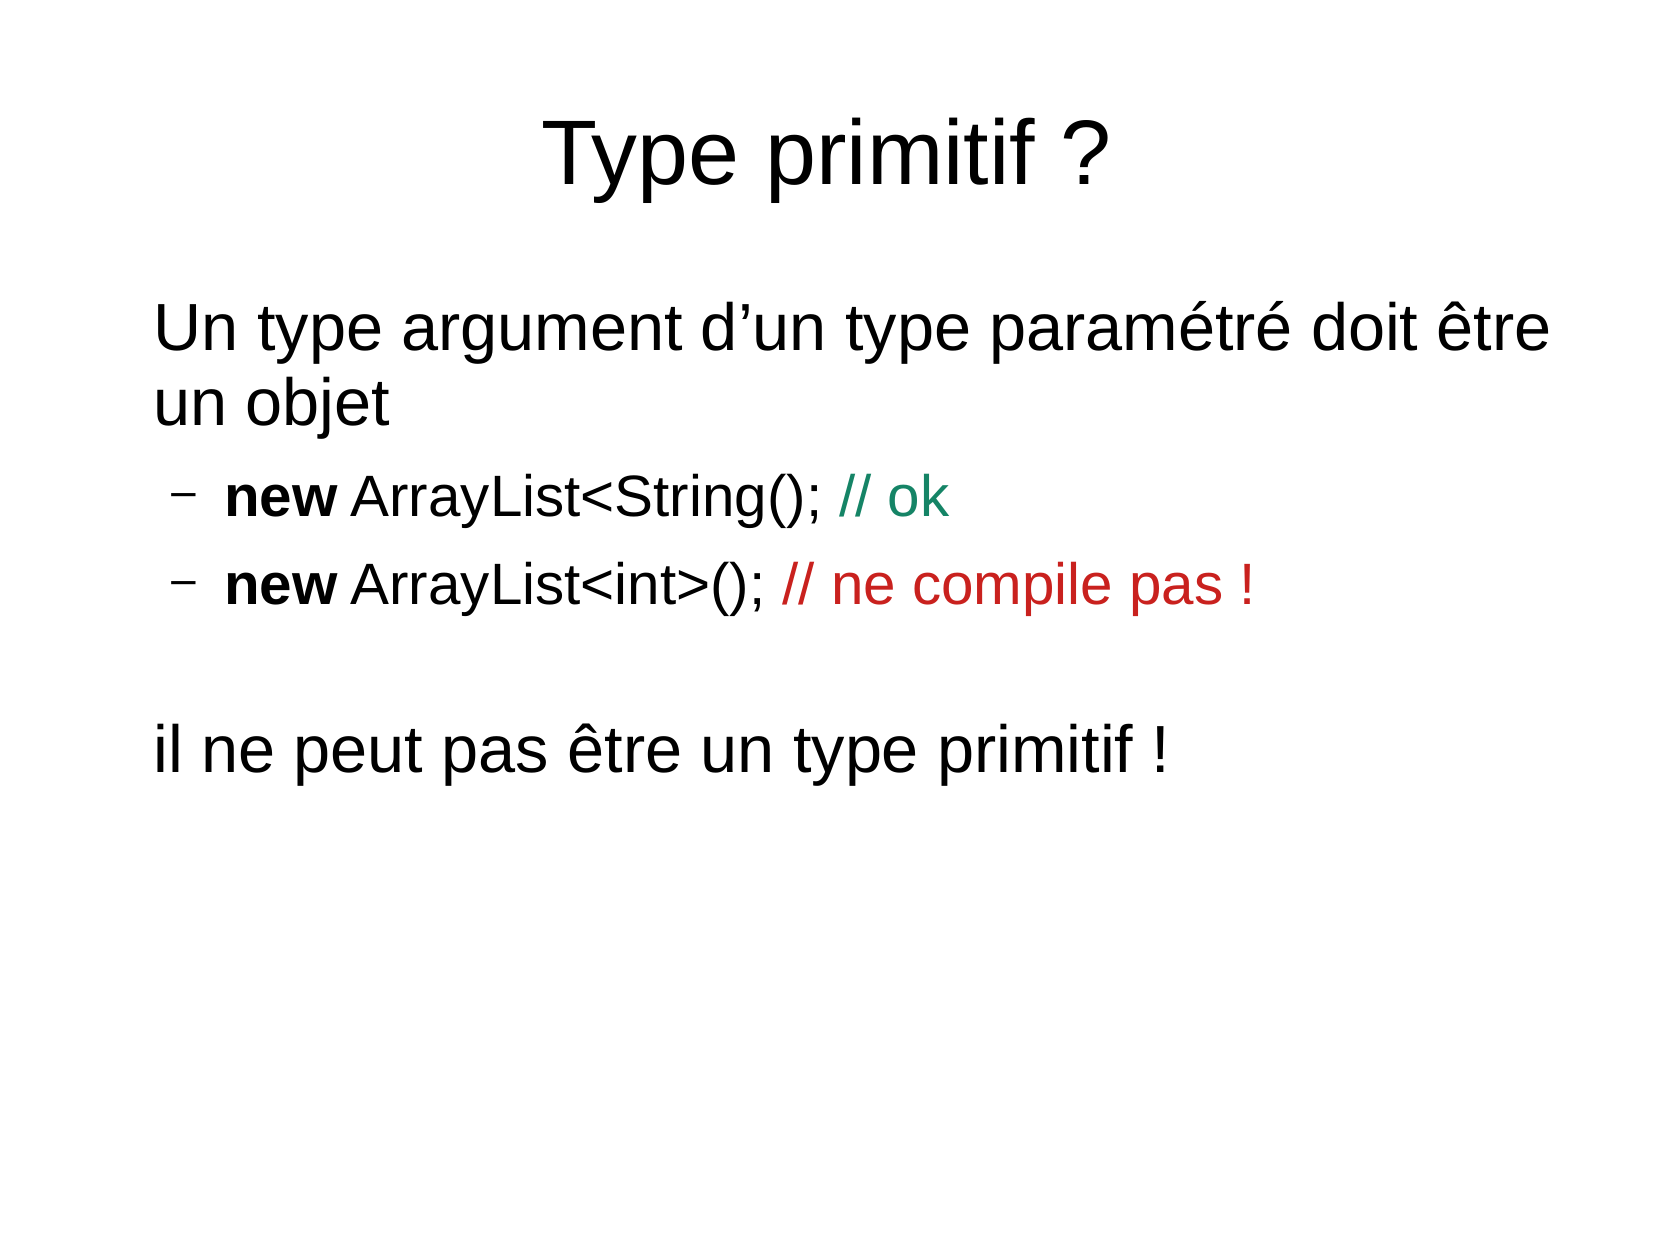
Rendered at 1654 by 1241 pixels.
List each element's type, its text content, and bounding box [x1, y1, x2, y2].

title Type primitif ? [82, 49, 1571, 257]
list Un type argument d’un type paramétré doit être un objet new ArrayList<String(); // ok new ArrayList<int>(); // ne compile pas ! il ne peut pas être un type primitif ! [82, 290, 1571, 1096]
